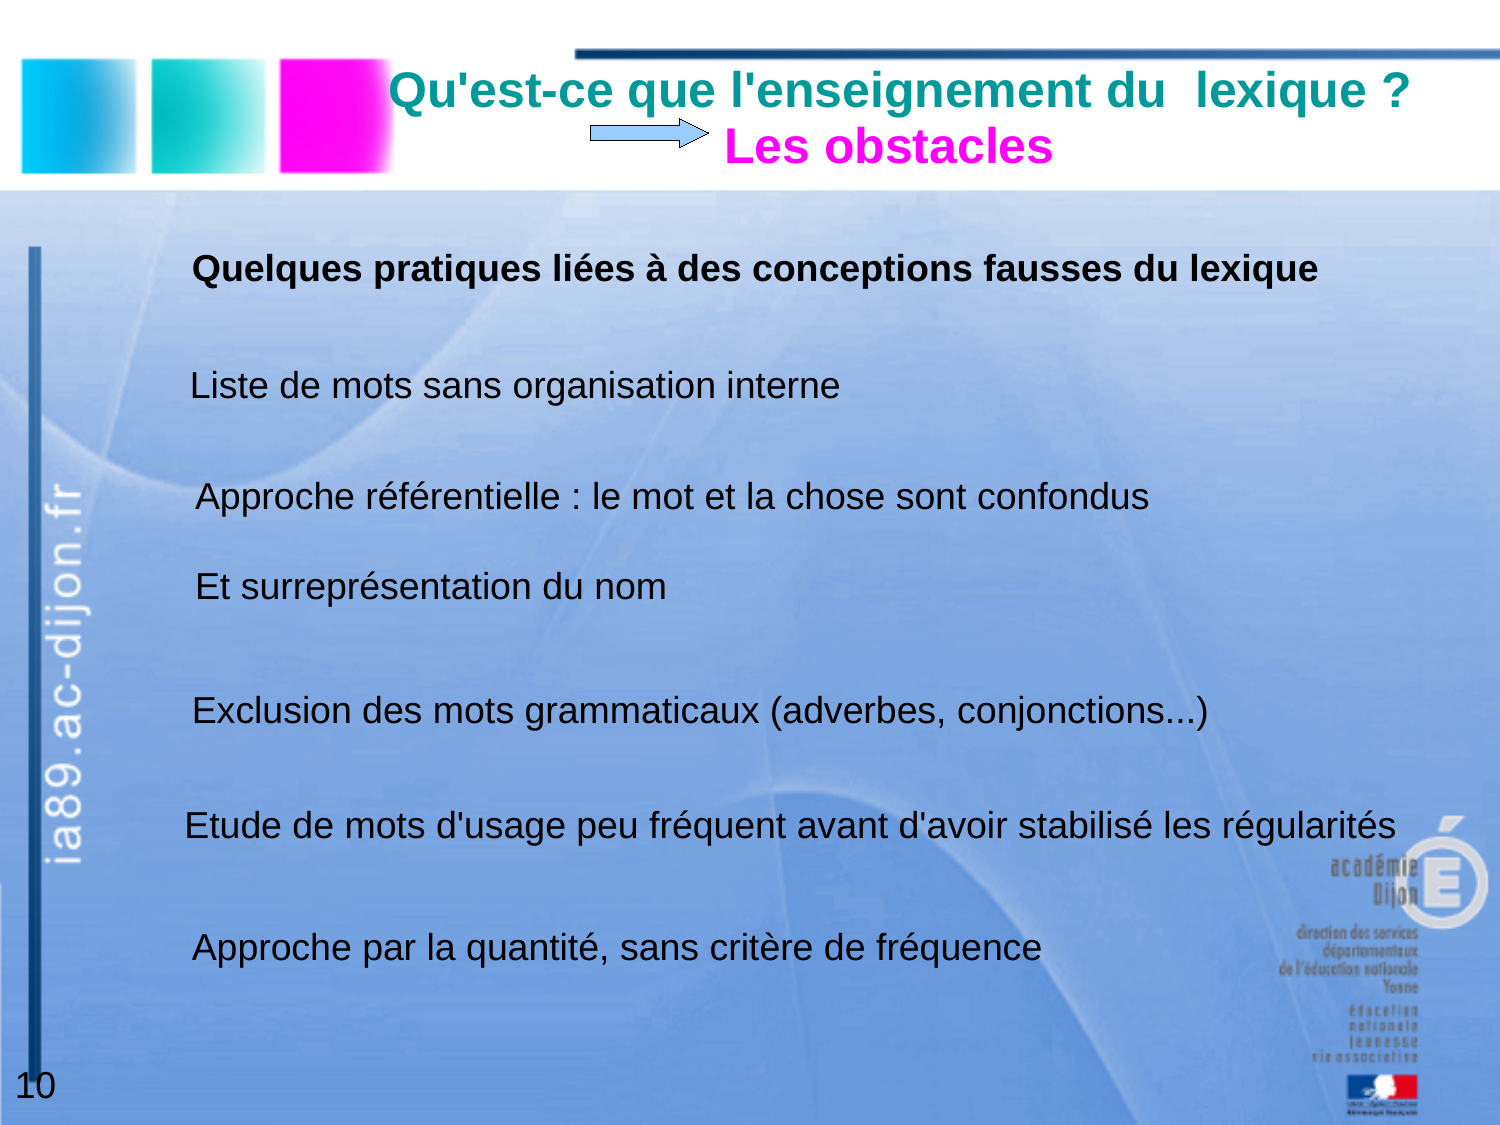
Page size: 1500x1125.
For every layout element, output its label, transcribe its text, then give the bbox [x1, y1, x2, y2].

text_box Qu'est-ce que l'enseignement du lexique ? Les obstacles [373, 53, 1428, 183]
text_box [590, 118, 709, 148]
text_box Approche référentielle : le mot et la chose sont confondus Et surreprésentation du nom [180, 464, 1344, 615]
picture [0, 0, 1500, 1125]
text_box Exclusion des mots grammaticaux (adverbes, conjonctions...) [177, 678, 1241, 739]
text_box <numéro> [0, 1054, 657, 1125]
text_box Approche par la quantité, sans critère de fréquence [177, 915, 1140, 976]
text_box Etude de mots d'usage peu fréquent avant d'avoir stabilisé les régularités [169, 793, 1440, 854]
text_box Quelques pratiques liées à des conceptions fausses du lexique [177, 236, 1418, 297]
text_box Liste de mots sans organisation interne [162, 353, 1432, 414]
